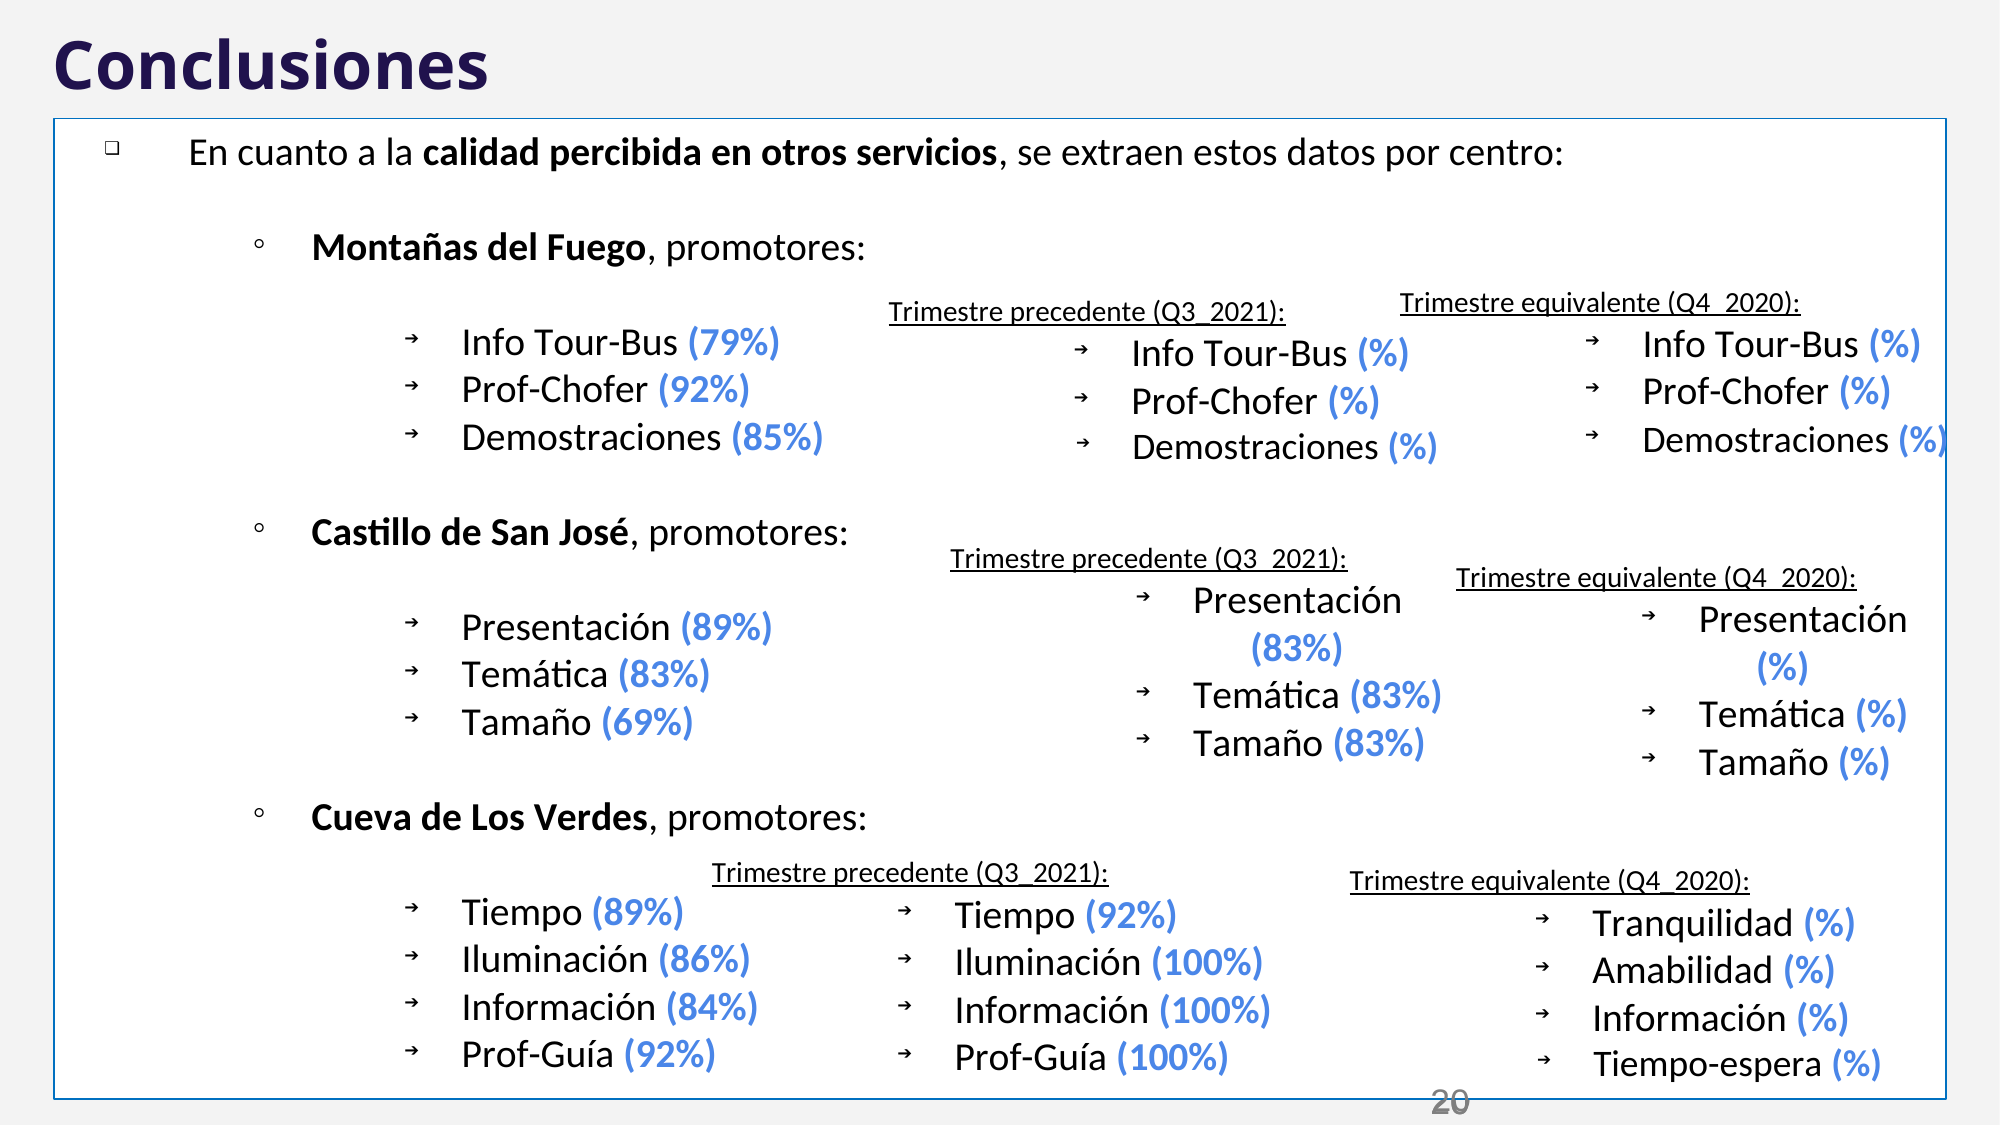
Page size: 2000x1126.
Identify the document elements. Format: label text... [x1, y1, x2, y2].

text_box Trimestre equivalente (Q4_2020): Tranquilidad (%) Amabilidad (%) Información (%) Tiempo-espera (%) [1334, 846, 2000, 1100]
text_box Trimestre equivalente (Q4_2020): Presentación (%) Temática (%) Tamaño (%) [1440, 543, 1982, 799]
text_box Trimestre equivalente (Q4_2020): Info Tour-Bus (%) Prof-Chofer (%) Demostraciones (%) [1384, 267, 2000, 497]
text_box En cuanto a la calidad percibida en otros servicios, se extraen estos datos por centro: Montañas del Fuego, promotores: Info Tour-Bus (79%) Prof-Chofer (92%) Demostraciones (85%) Castillo de San José, promotores: Presentación (89%) Temática (83%) Tamaño (69%) Cueva de Los Verdes, promotores: Tiempo (89%) Iluminación (86%) Información (84%) Prof-Guía (92%) [53, 118, 1947, 1100]
text_box Conclusiones [52, 0, 1945, 126]
text_box Trimestre precedente (Q3_2021): Presentación (83%) Temática (83%) Tamaño (83%) [935, 524, 1477, 827]
text_box Trimestre precedente (Q3_2021): Tiempo (92%) Iluminación (100%) Información (100%) Prof-Guía (100%) [696, 838, 1383, 1112]
text_box Trimestre precedente (Q3_2021): Info Tour-Bus (%) Prof-Chofer (%) Demostraciones (%) [873, 277, 1384, 483]
text_box <número> [1412, 1100, 1880, 1126]
